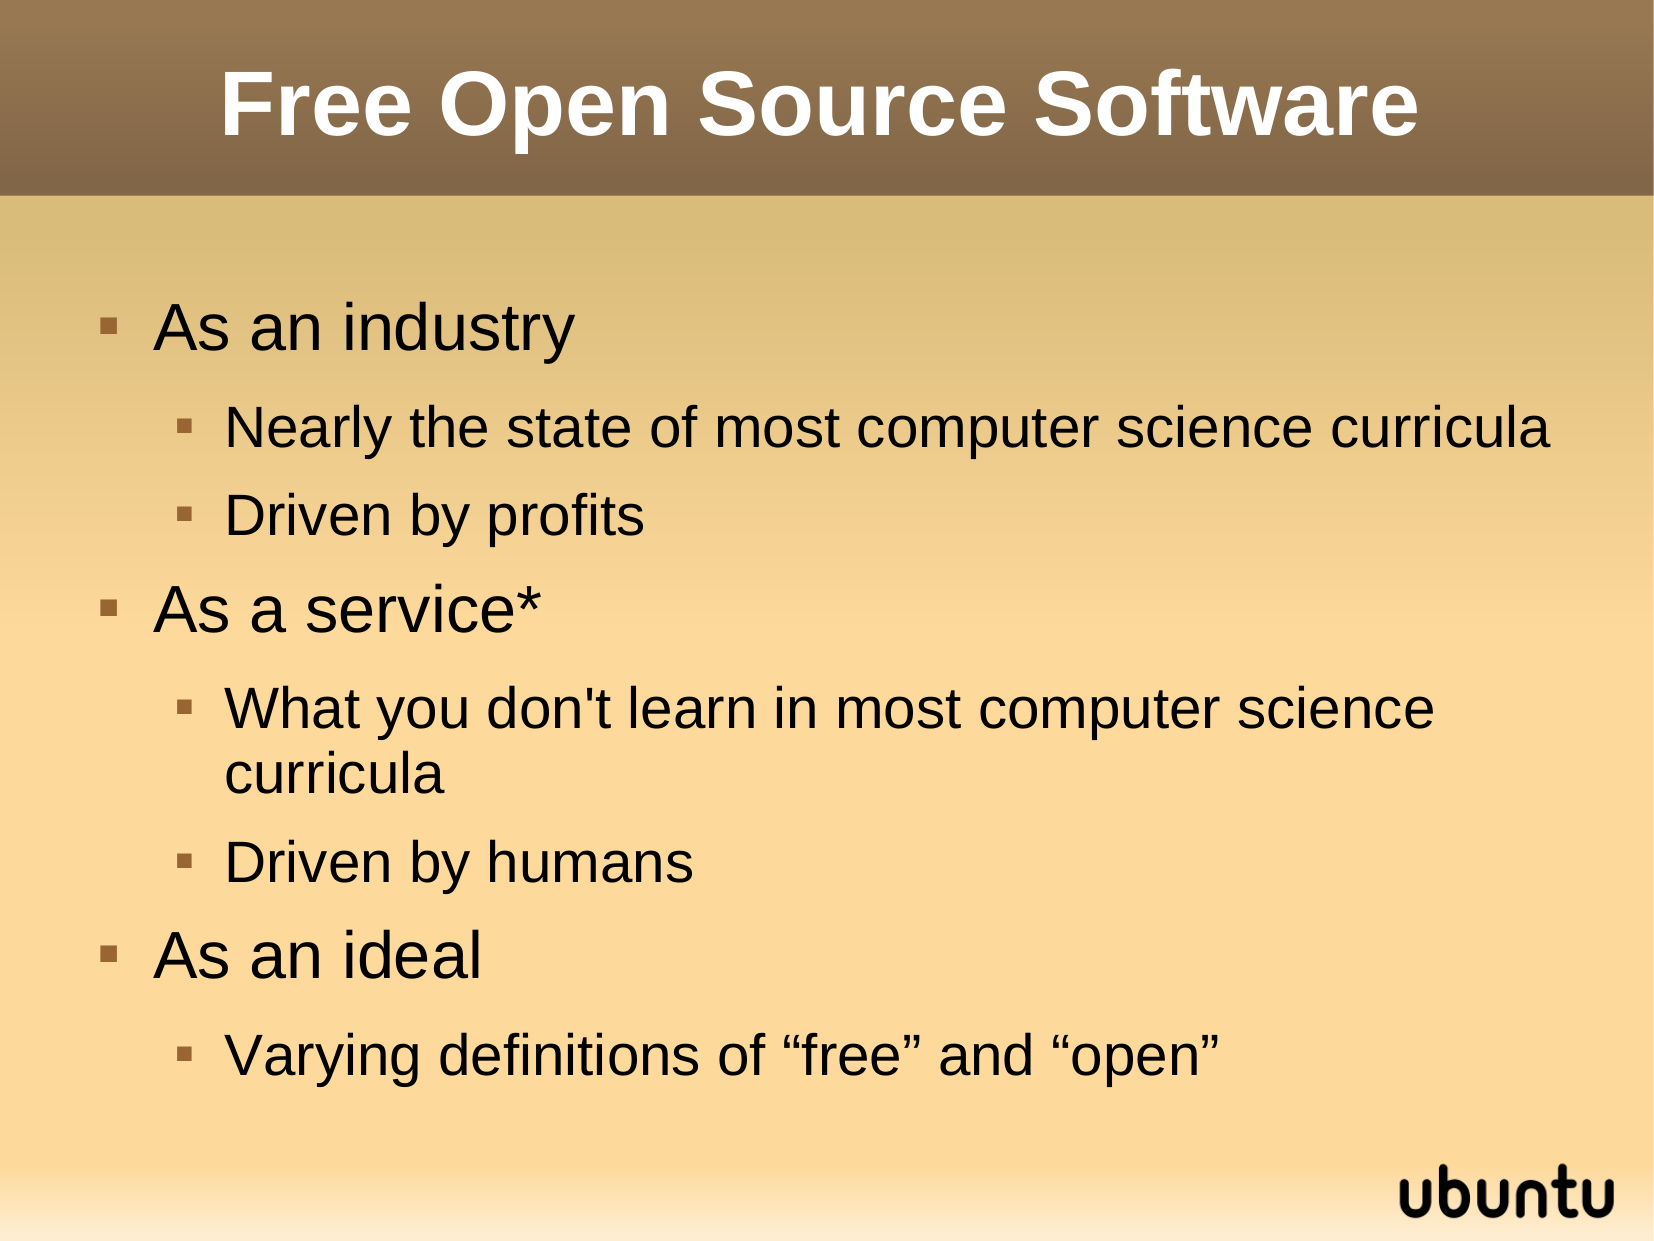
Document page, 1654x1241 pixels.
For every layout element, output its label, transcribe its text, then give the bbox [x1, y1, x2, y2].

title Free Open Source Software [76, 0, 1565, 208]
picture [0, 0, 1654, 1241]
list As an industry Nearly the state of most computer science curricula Driven by profits As a service* What you don't learn in most computer science curricula Driven by humans As an ideal Varying definitions of “free” and “open” [82, 290, 1571, 1094]
